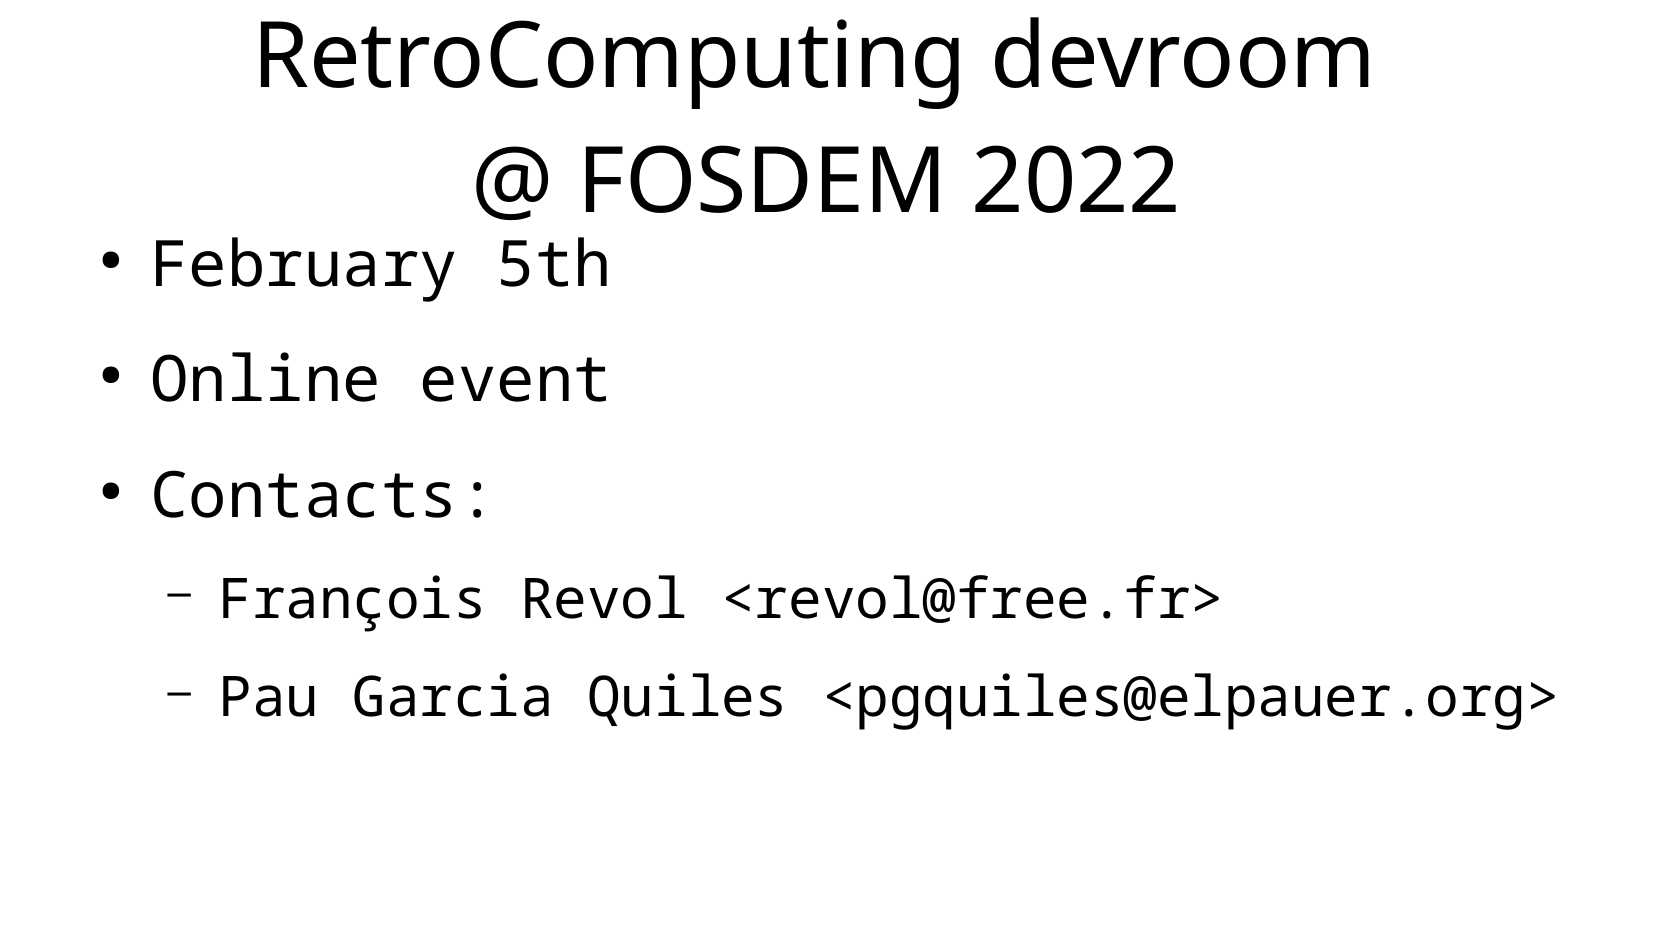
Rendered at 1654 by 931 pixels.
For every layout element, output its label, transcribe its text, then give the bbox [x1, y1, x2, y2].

title RetroComputing devroom @ FOSDEM 2022 [82, 12, 1571, 217]
list February 5th Online event Contacts: François Revol <revol@free.fr> Pau Garcia Quiles <pgquiles@elpauer.org> [82, 217, 1571, 758]
